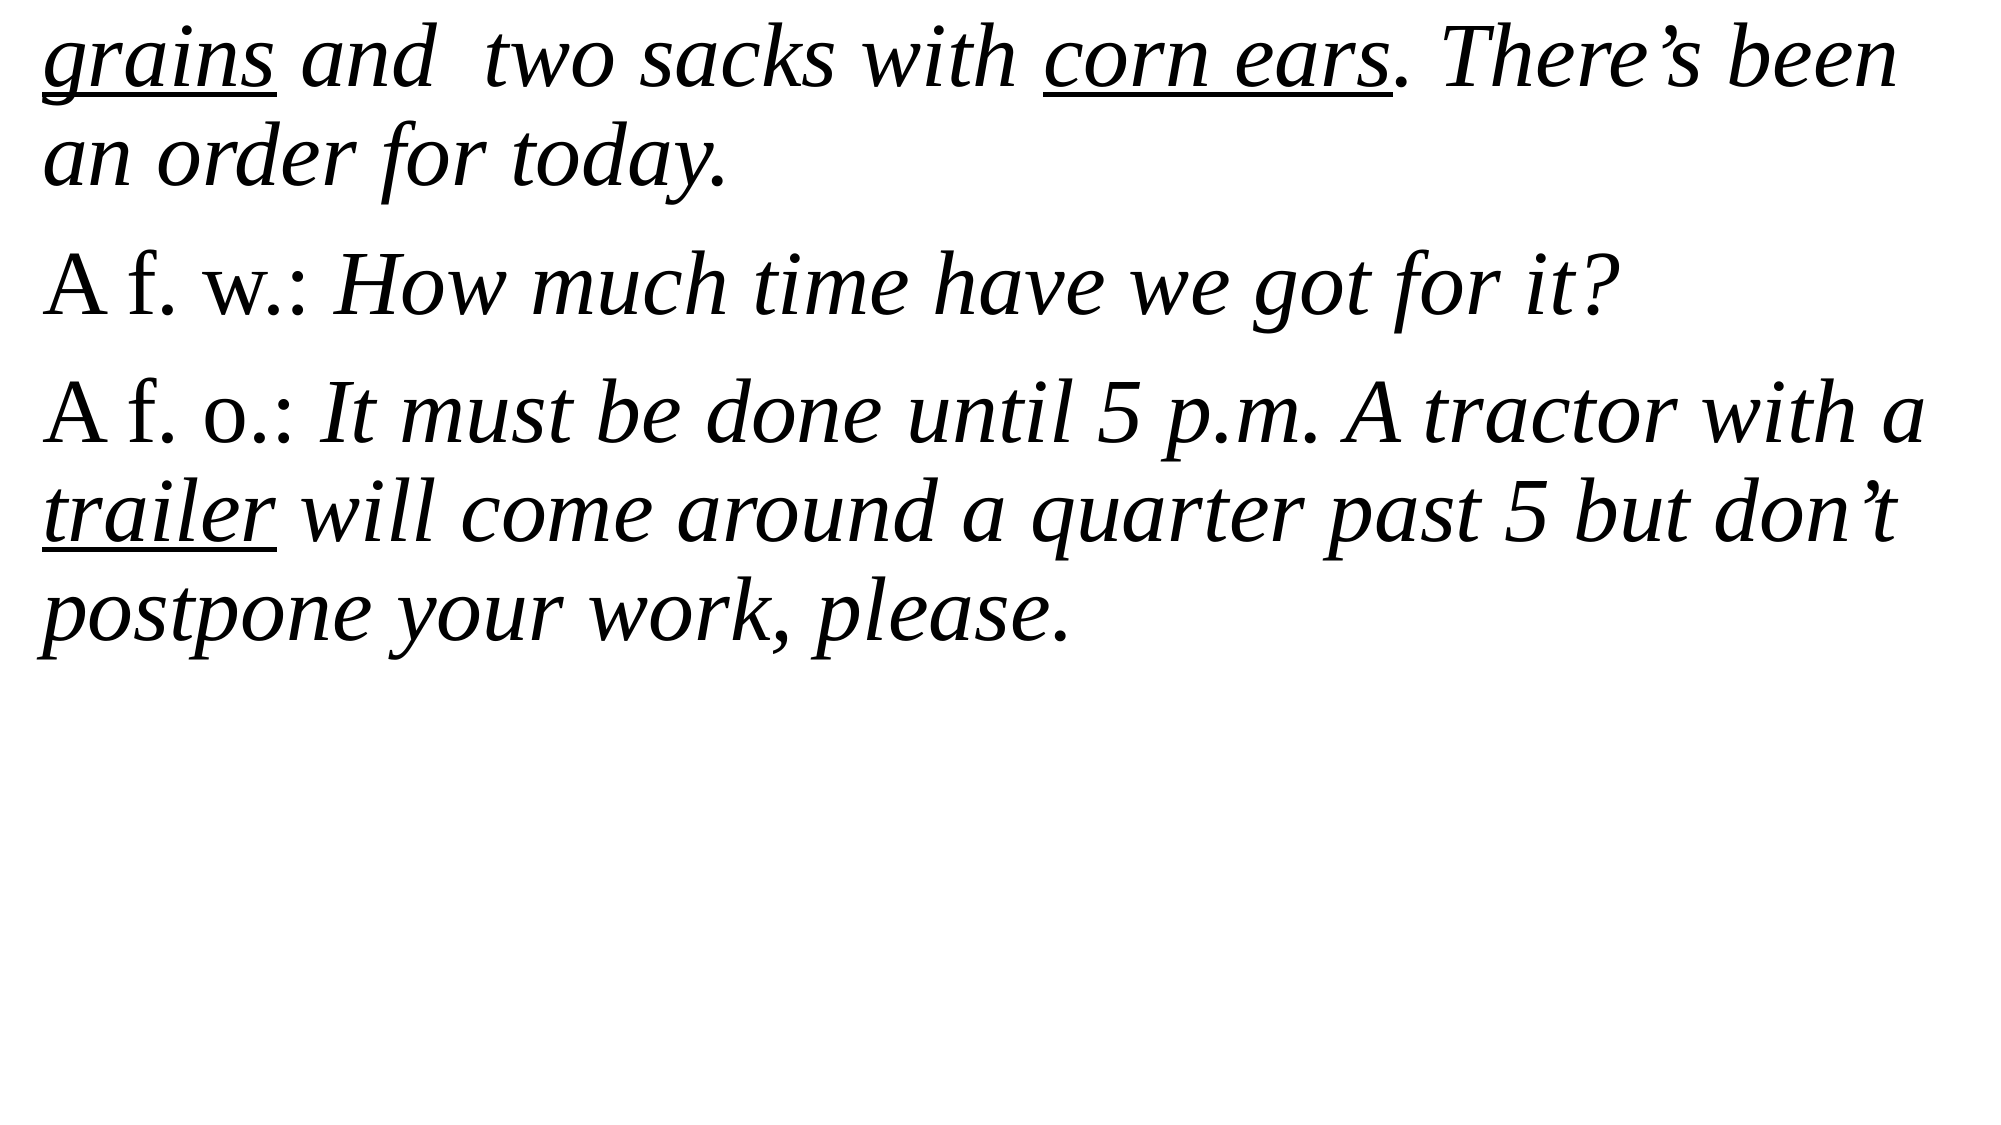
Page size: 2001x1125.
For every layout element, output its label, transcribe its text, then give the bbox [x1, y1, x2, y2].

list grains and two sacks with corn ears. There’s been an order for today. A f. w.: How much time have we got for it? A f. o.: It must be done until 5 p.m. A tractor with a trailer will come around a quarter past 5 but don’t postpone your work, please. [27, 0, 1970, 1105]
